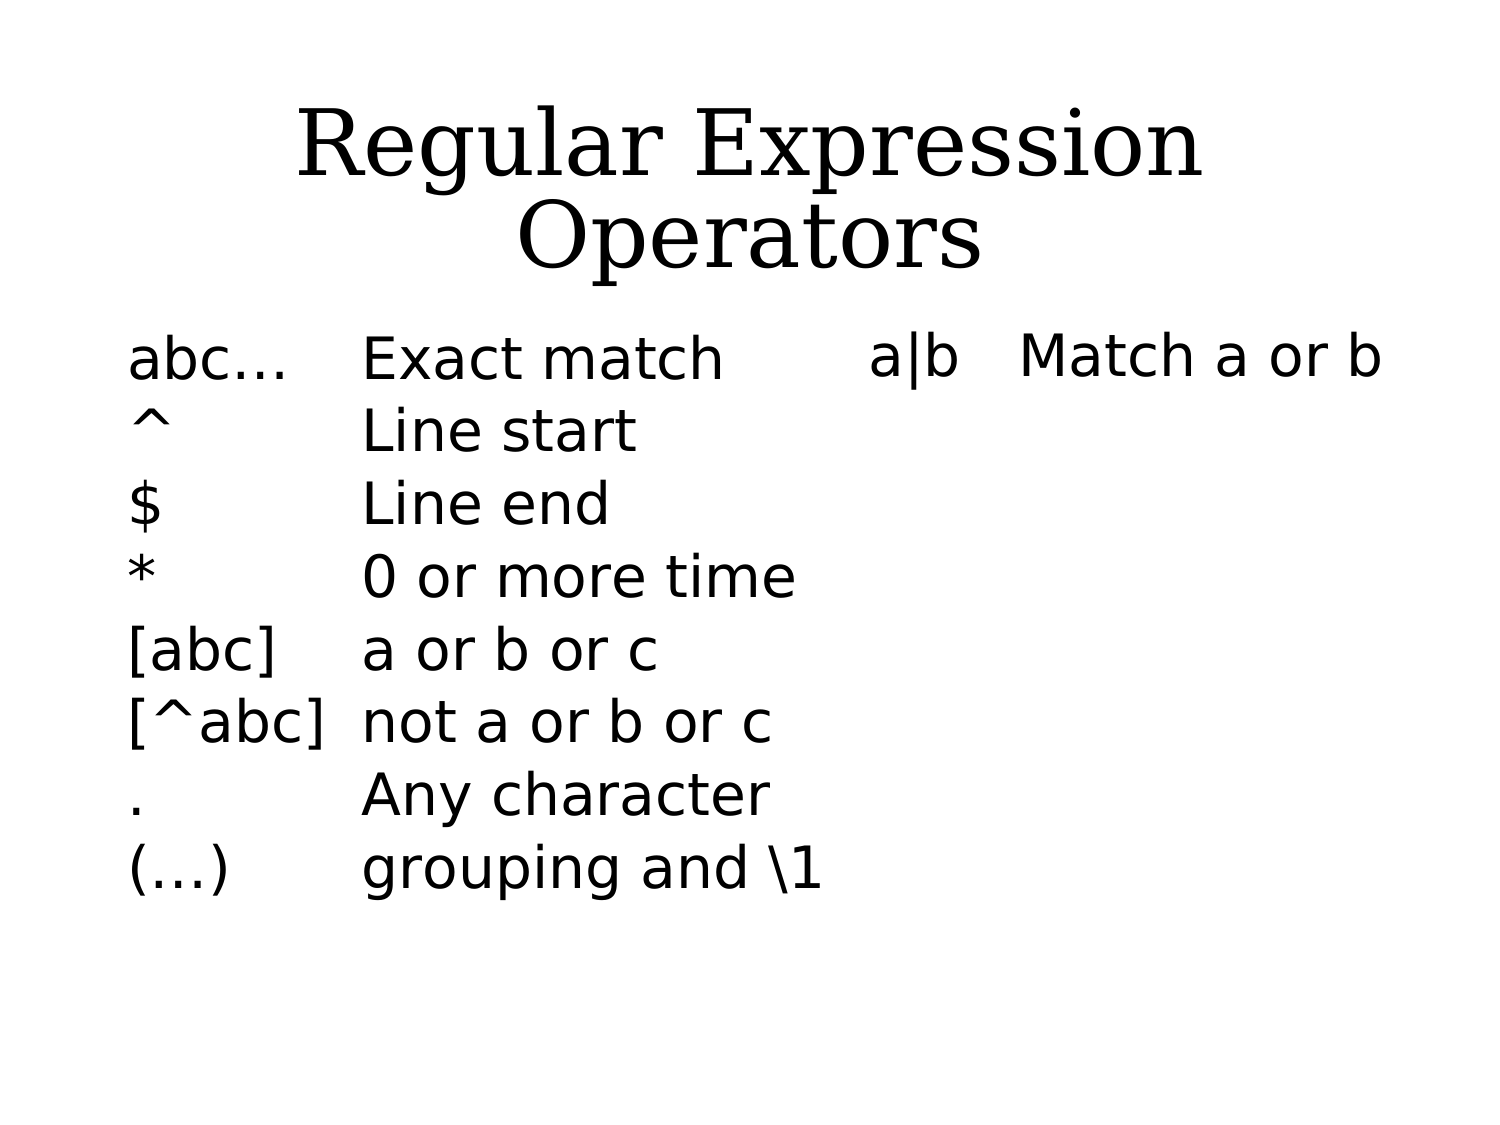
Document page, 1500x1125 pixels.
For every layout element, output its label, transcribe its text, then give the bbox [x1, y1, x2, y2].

list abc… Exact match ^ Line start $ Line end * 0 or more time [abc] a or b or c [^abc] not a or b or c . Any character (…) grouping and \1 [112, 324, 861, 1000]
list a|b Match a or b [853, 322, 1479, 998]
title Regular Expression Operators [112, 86, 1388, 301]
